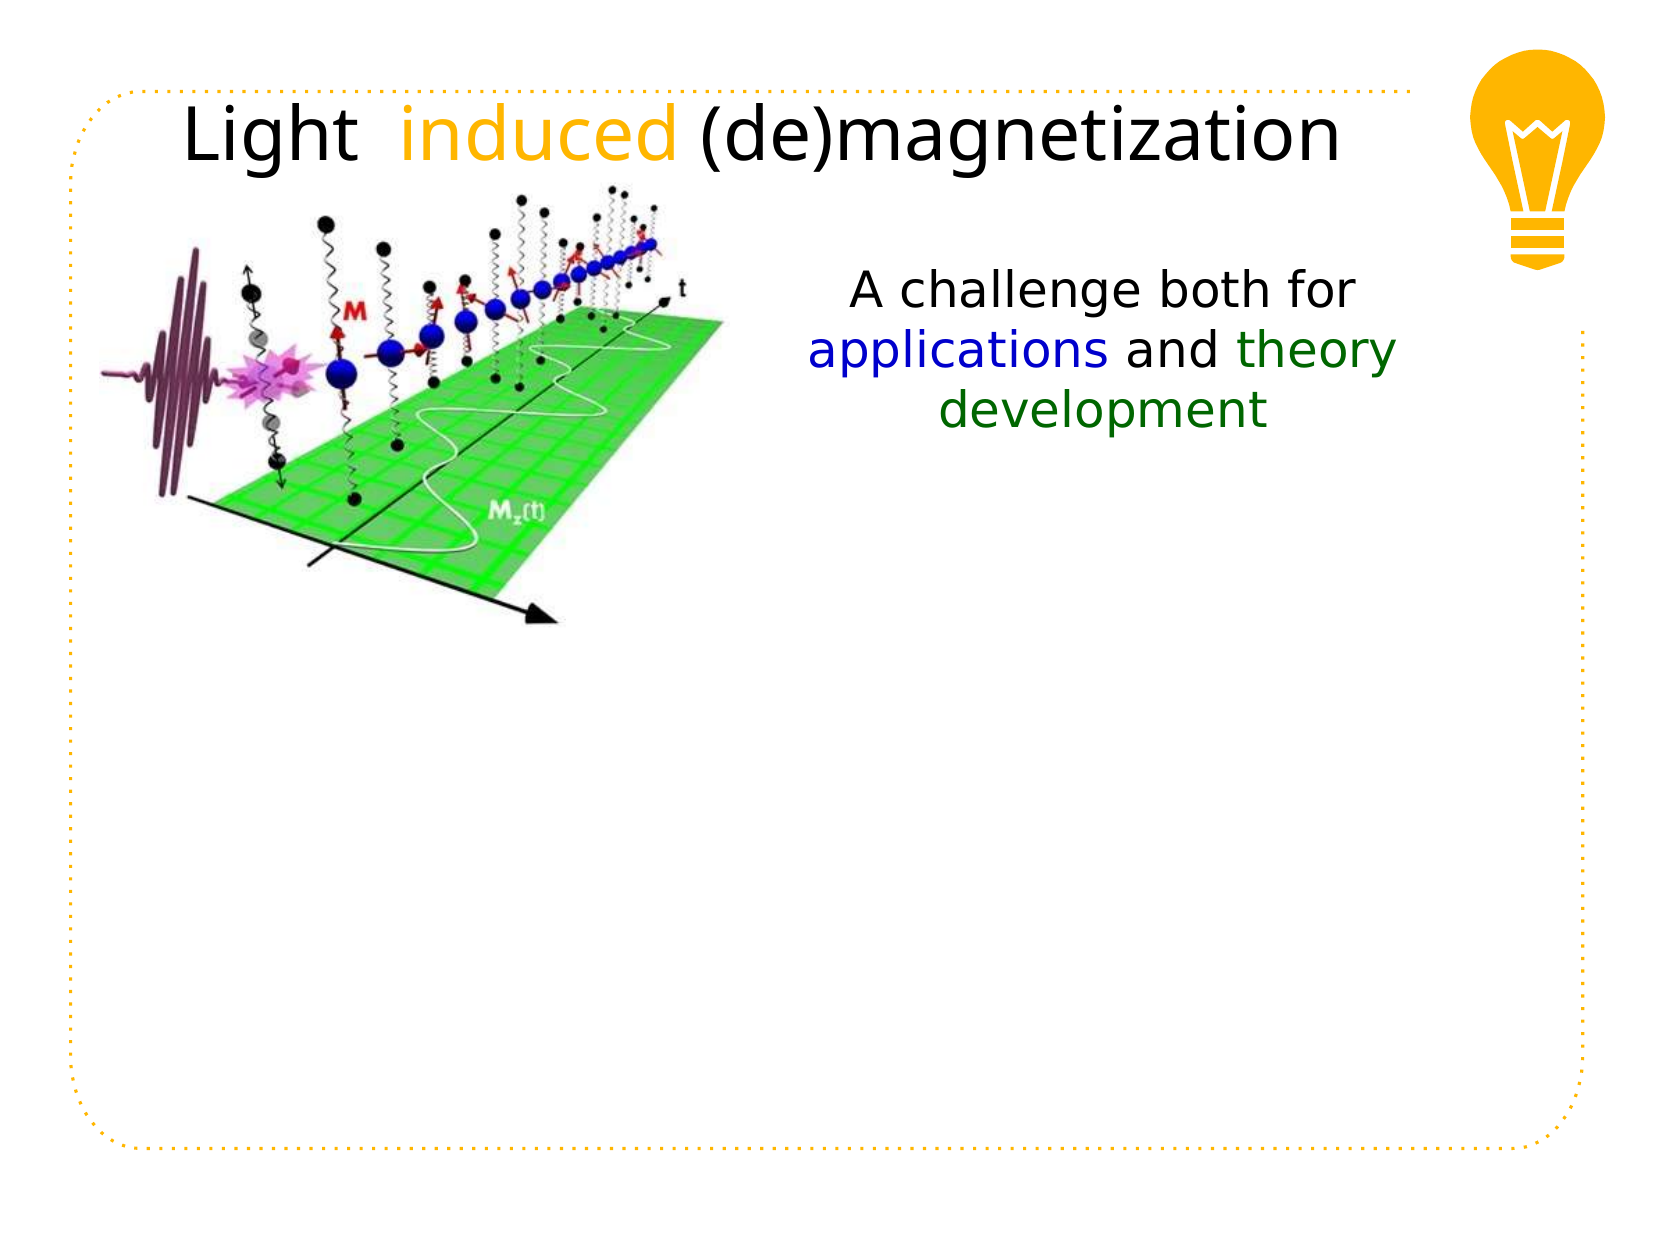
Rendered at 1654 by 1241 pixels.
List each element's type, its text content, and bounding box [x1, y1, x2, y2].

text_box [1511, 236, 1564, 248]
text_box [1511, 218, 1564, 230]
text_box [1512, 127, 1563, 212]
picture [99, 127, 730, 633]
text_box [1510, 254, 1565, 271]
title Light induced (de)magnetization [166, 70, 1456, 196]
text_box [1470, 49, 1606, 212]
title A challenge both for applications and theory development [705, 239, 1501, 440]
